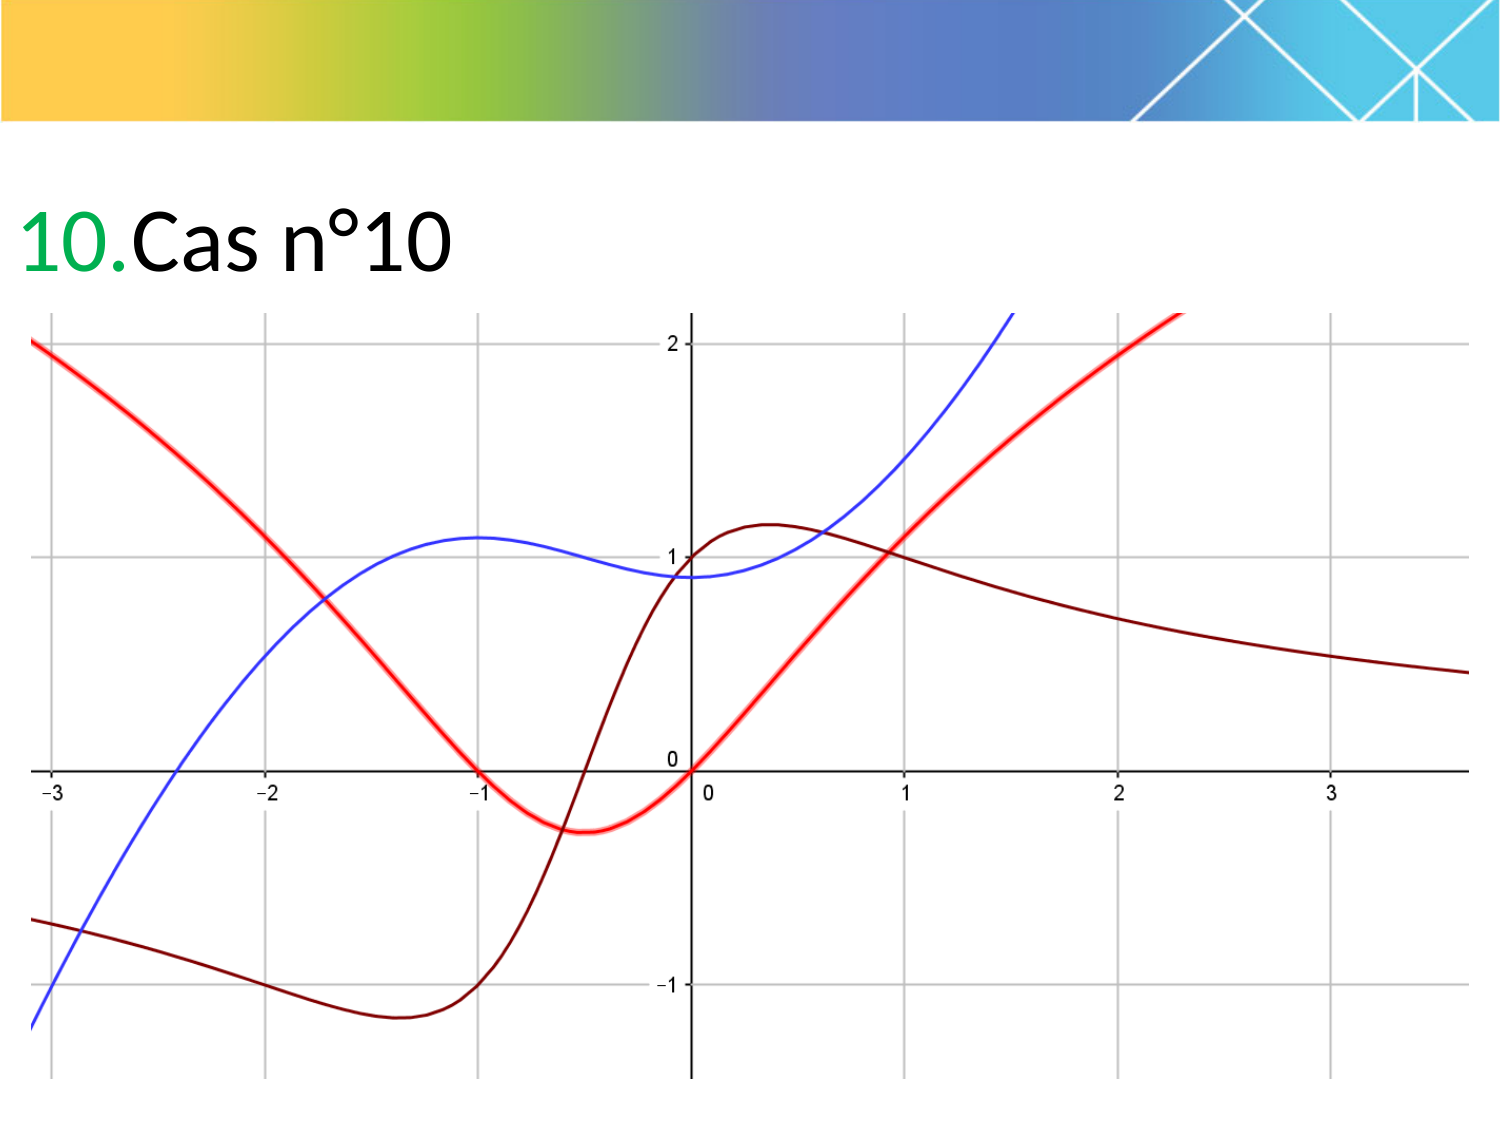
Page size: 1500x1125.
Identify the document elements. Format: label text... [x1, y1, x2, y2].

title Cas n°10 [0, 163, 1500, 305]
picture [31, 314, 1469, 1079]
